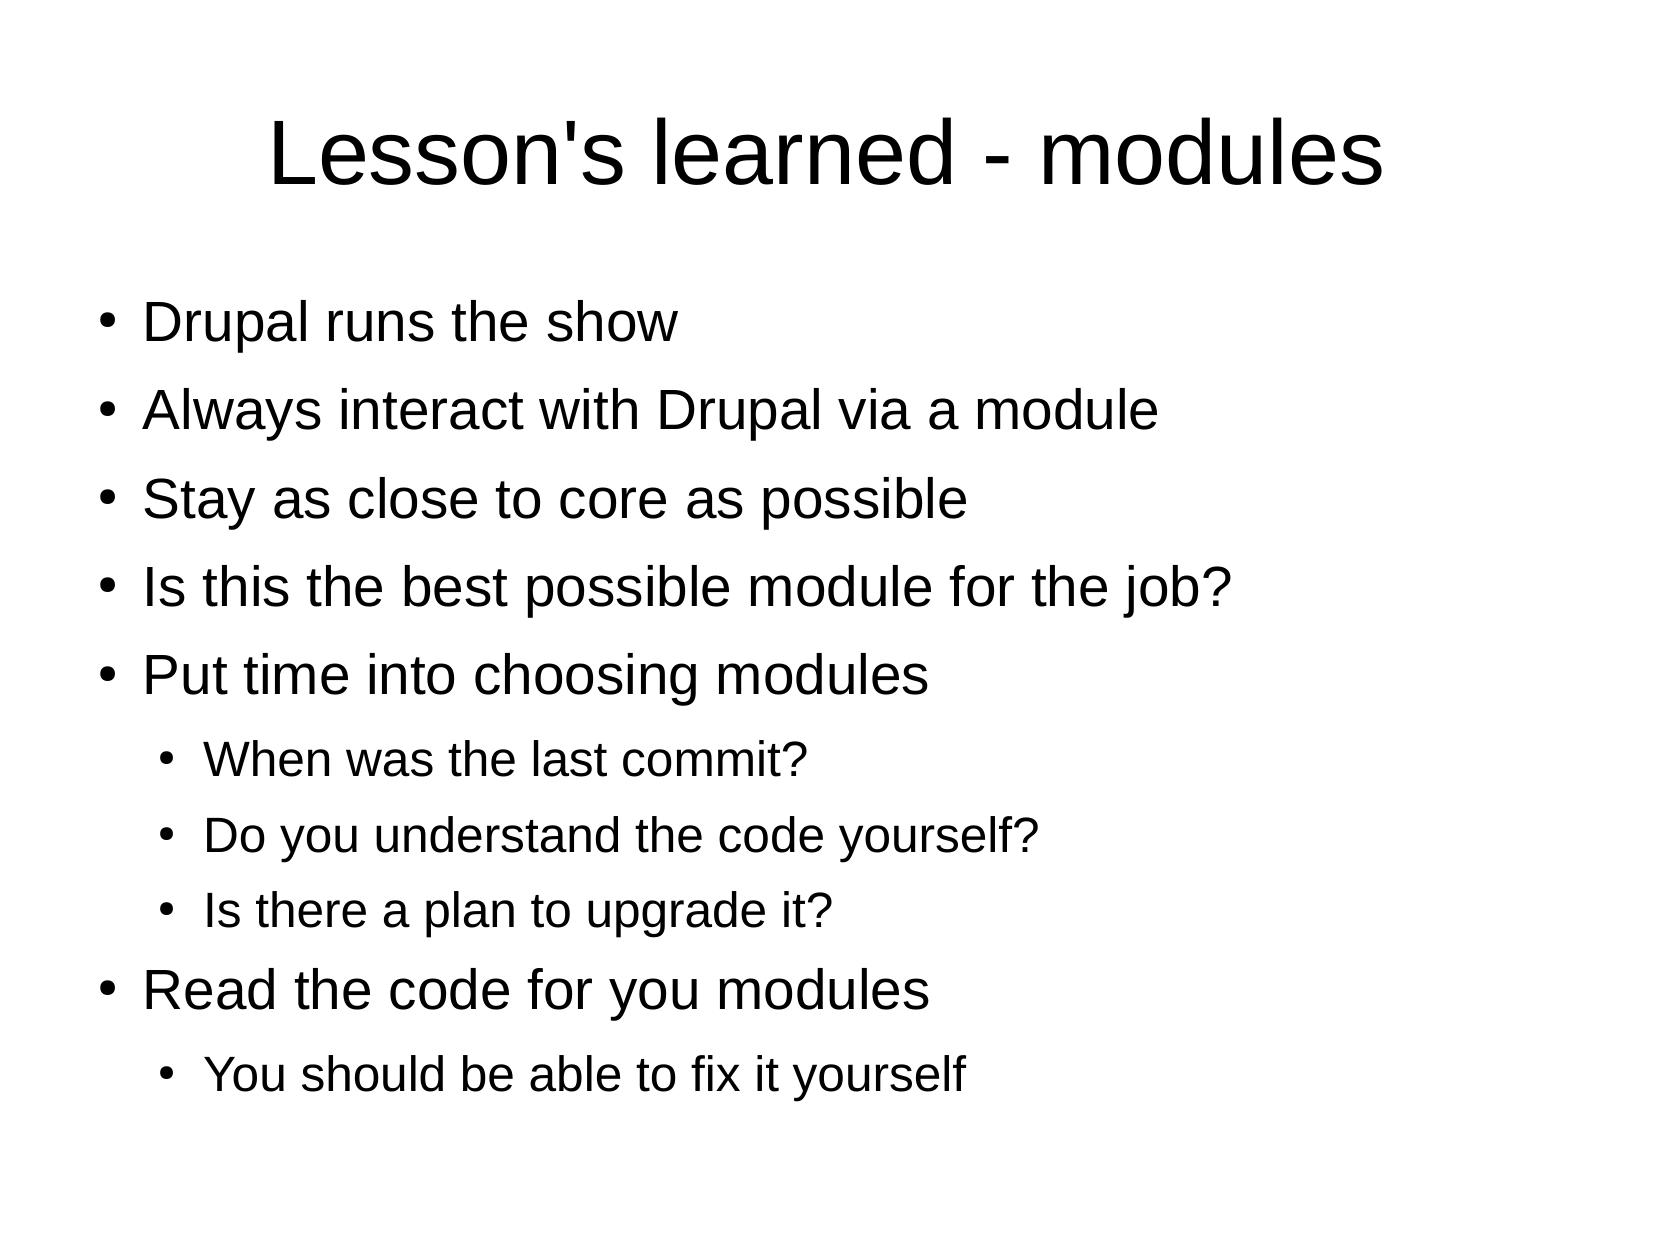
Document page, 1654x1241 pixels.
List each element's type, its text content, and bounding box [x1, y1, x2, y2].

title Lesson's learned - modules [82, 49, 1571, 257]
list Drupal runs the show Always interact with Drupal via a module Stay as close to core as possible Is this the best possible module for the job? Put time into choosing modules When was the last commit? Do you understand the code yourself? Is there a plan to upgrade it? Read the code for you modules You should be able to fix it yourself [82, 290, 1571, 1109]
